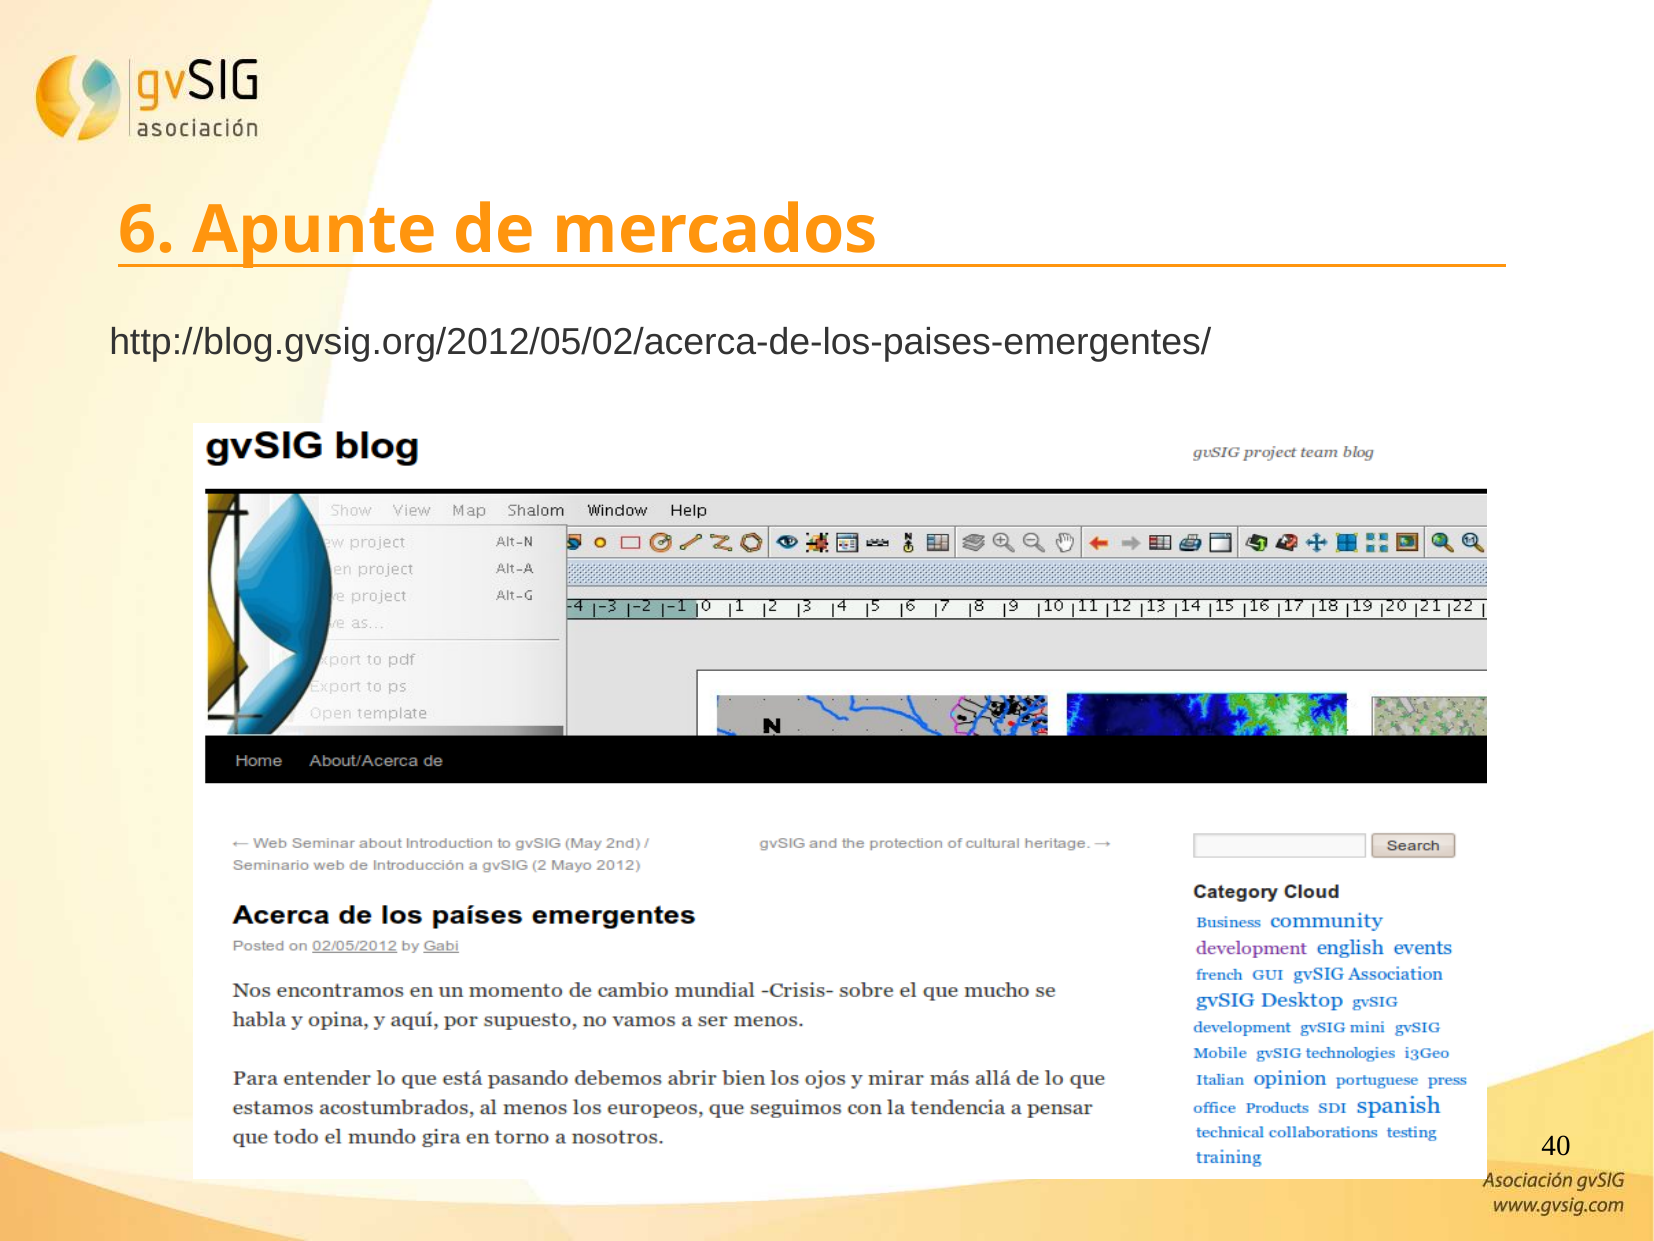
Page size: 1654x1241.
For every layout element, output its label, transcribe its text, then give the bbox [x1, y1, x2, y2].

text_box http://blog.gvsig.org/2012/05/02/acerca-de-los-paises-emergentes/ [94, 313, 1227, 370]
picture [0, 0, 1654, 1241]
title 6. Apunte de mercados [118, 177, 1607, 276]
